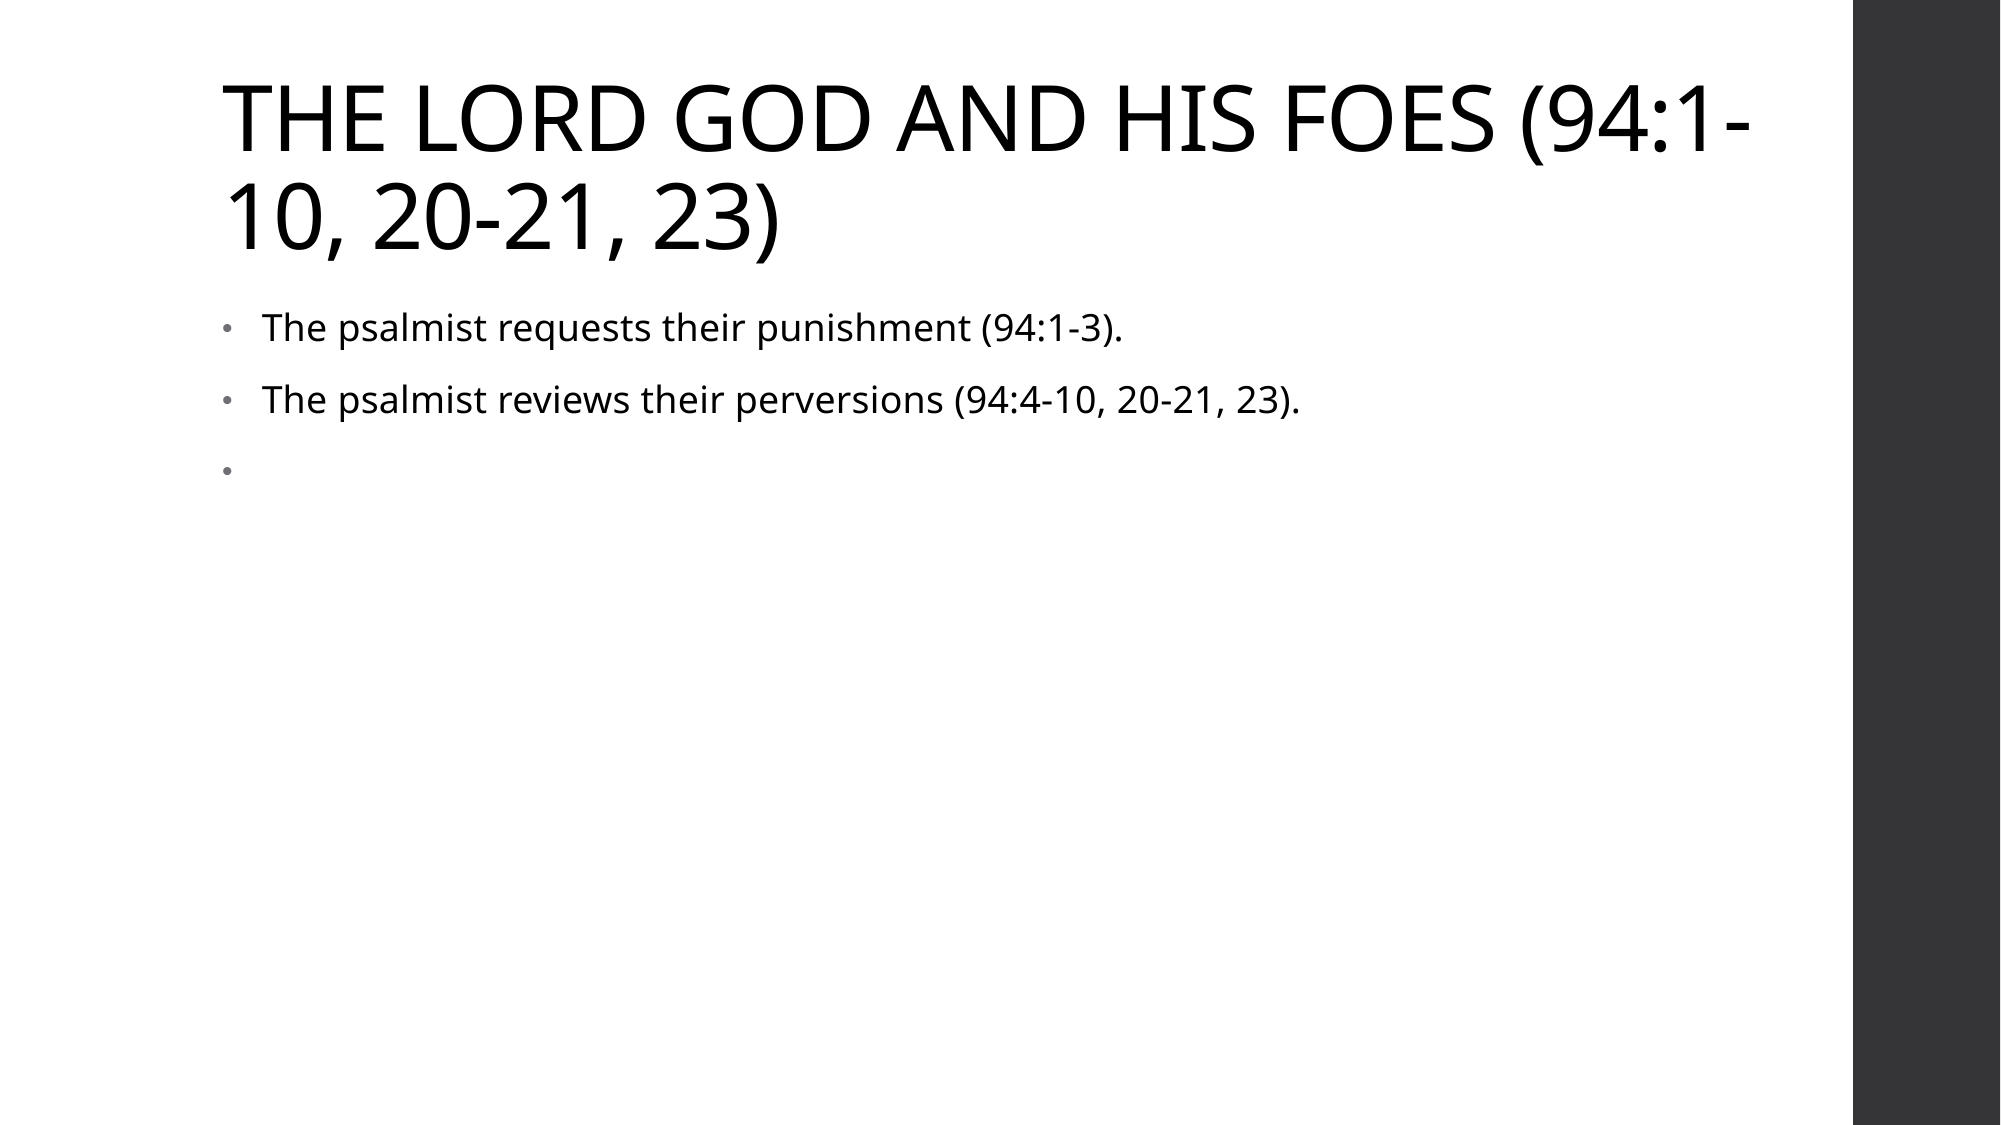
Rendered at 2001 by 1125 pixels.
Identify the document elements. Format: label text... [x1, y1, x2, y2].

title THE LORD GOD AND HIS FOES (94:1-10, 20-21, 23) [206, 60, 1797, 278]
list The psalmist requests their punishment (94:1-3). The psalmist reviews their perversions (94:4-10, 20-21, 23). [206, 299, 1617, 1014]
